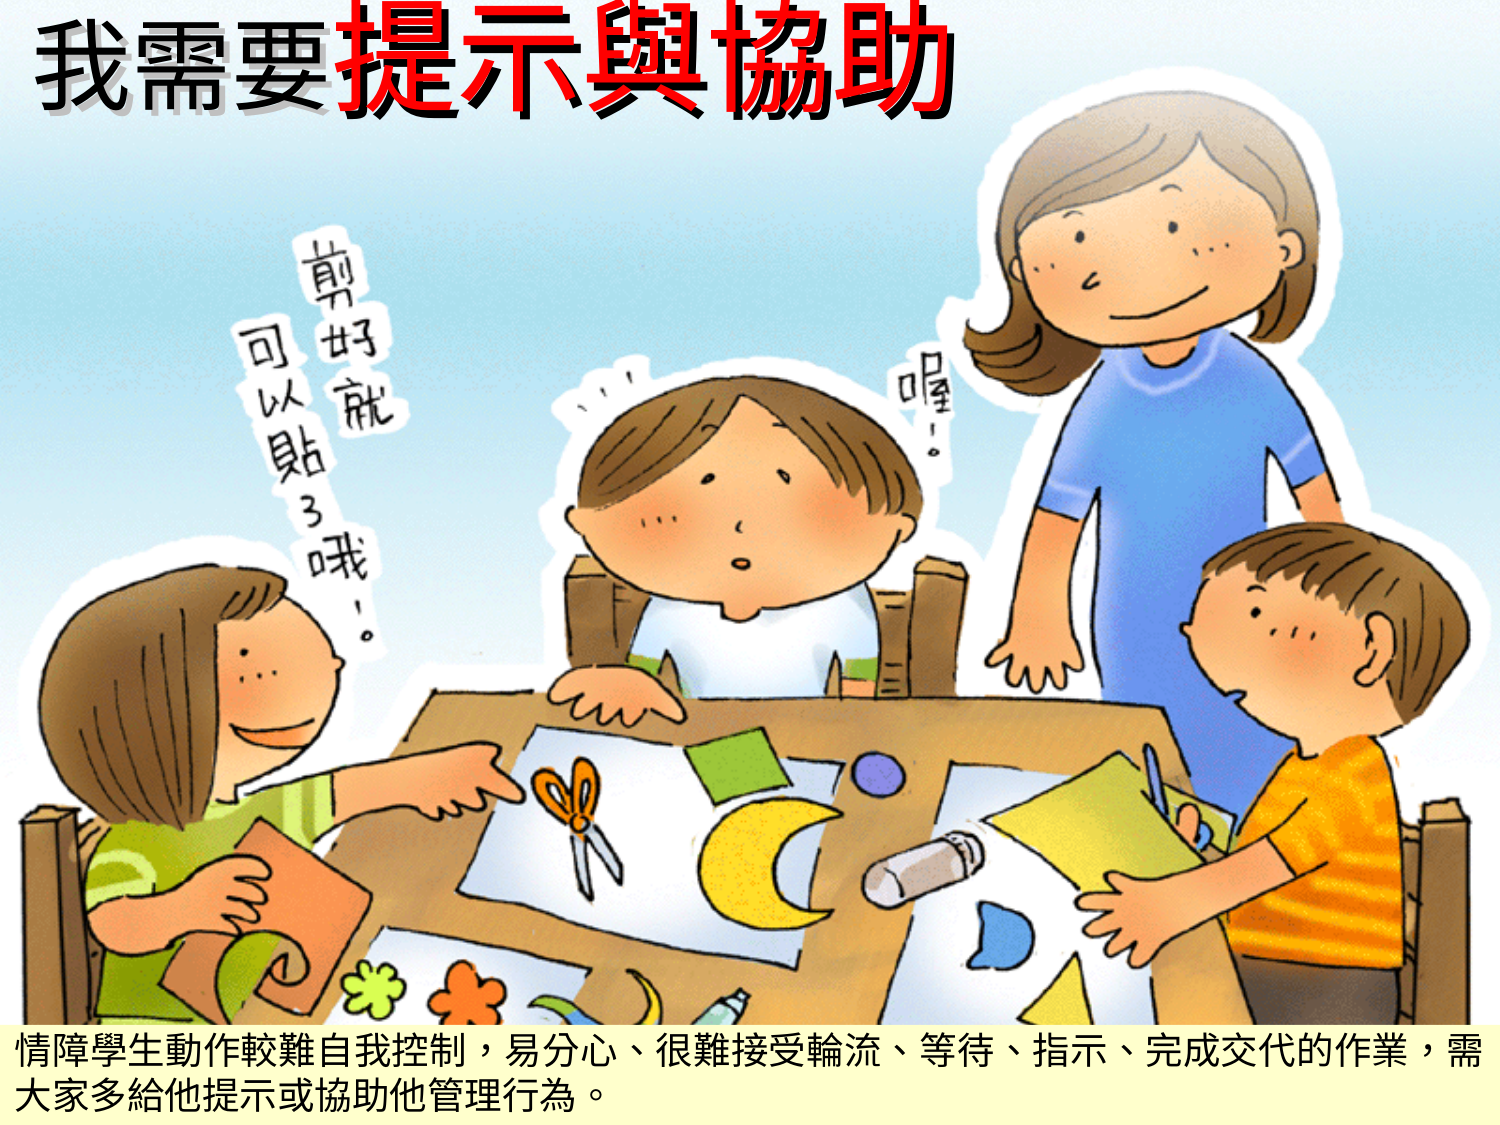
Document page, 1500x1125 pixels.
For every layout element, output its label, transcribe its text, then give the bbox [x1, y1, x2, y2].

picture [0, 0, 1500, 1024]
title 我需要提示與協助 [0, 0, 988, 138]
subtitle 情障學生動作較難自我控制，易分心、很難接受輪流、等待、指示、完成交代的作業，需大家多給他提示或協助他管理行為。 [0, 1024, 1500, 1125]
